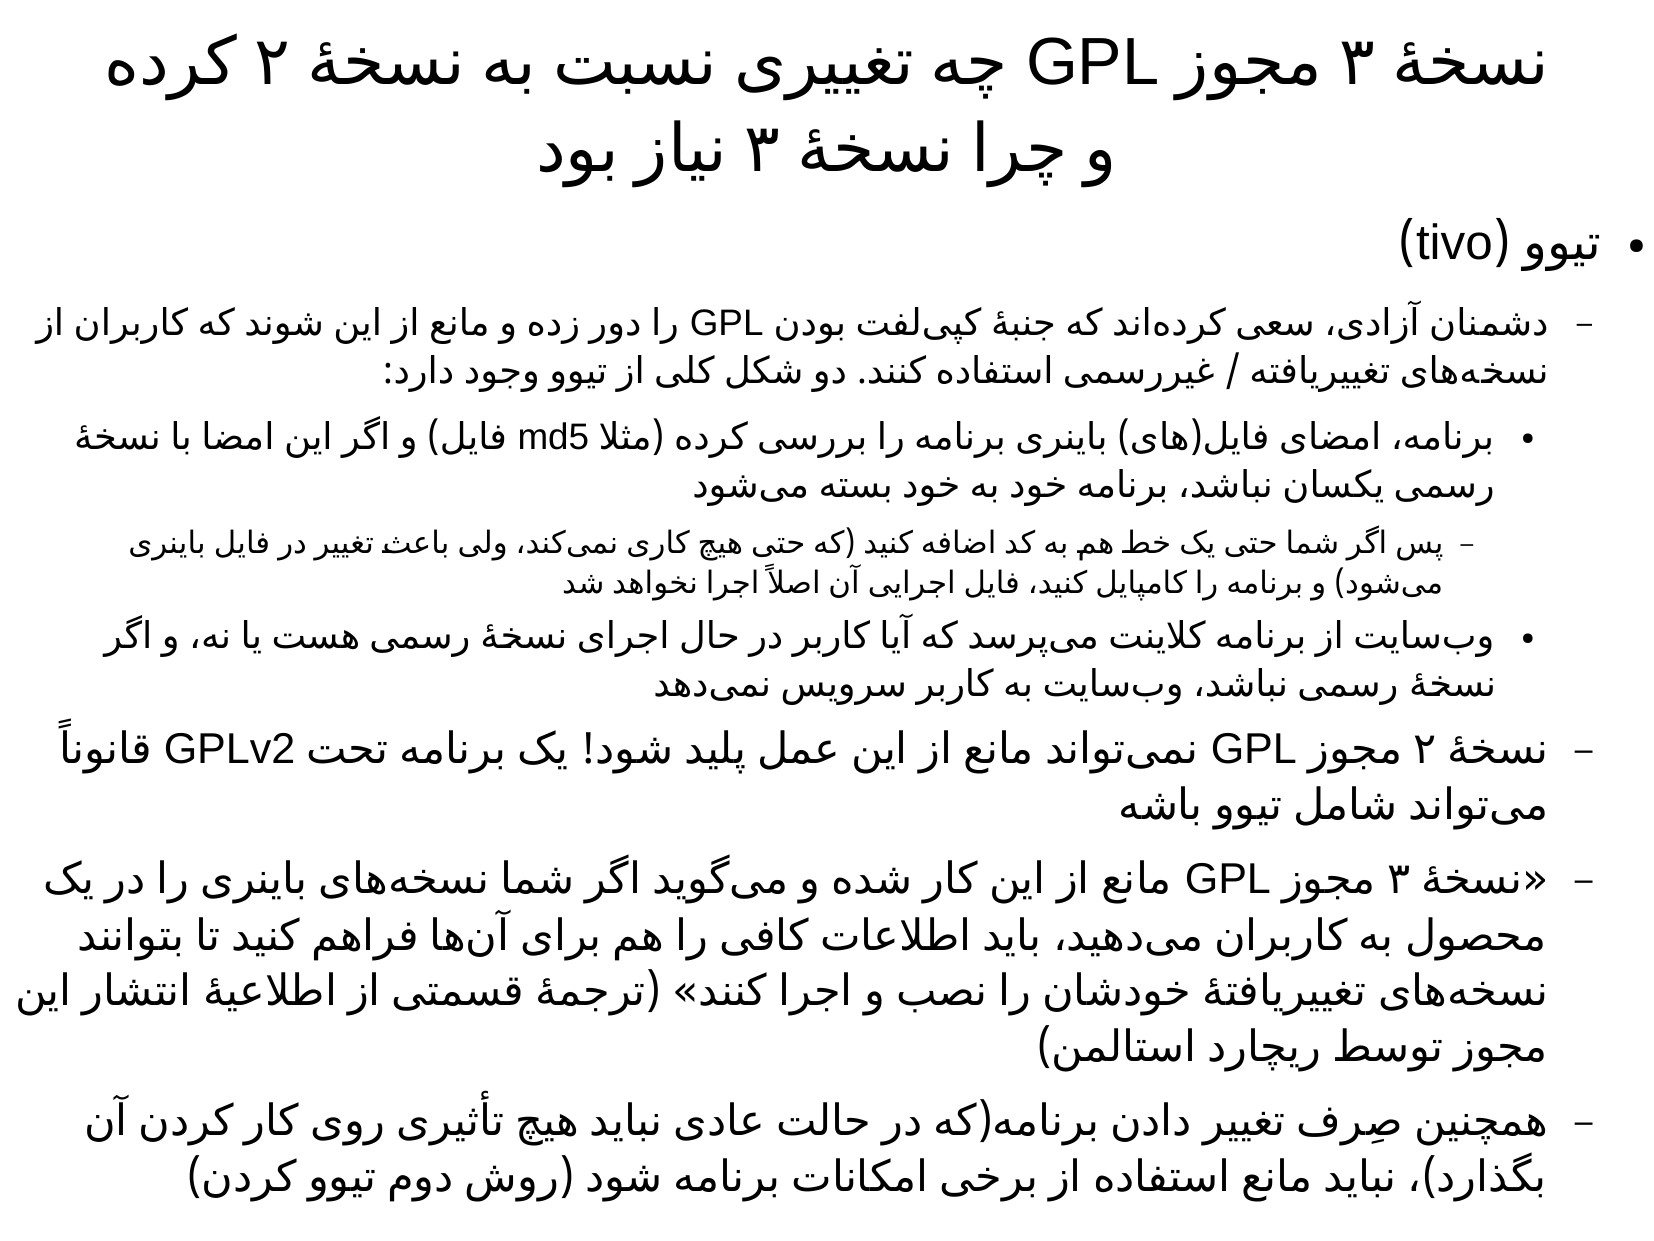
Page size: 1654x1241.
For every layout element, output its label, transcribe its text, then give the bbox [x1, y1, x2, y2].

list تیوو (tivo) دشمنان آزادی، سعی کرده‌اند که جنبهٔ کپی‌لفت بودن GPL را دور زده و مانع از این شوند که کاربران از نسخه‌های تغییریافته / غیررسمی استفاده کنند. دو شکل کلی از تیوو وجود دارد: برنامه، امضای فایل(های) باینری برنامه را بررسی کرده (مثلا md5 فایل) و اگر این امضا با نسخهٔ رسمی یکسان نباشد، برنامه خود به خود بسته می‌شود پس اگر شما حتی یک خط هم به کد اضافه کنید (که حتی هیچ کاری نمی‌کند، ولی باعث تغییر در فایل باینری می‌شود) و برنامه را کامپایل کنید، فایل اجرایی آن اصلاً اجرا نخواهد شد وب‌سایت از برنامه کلاینت می‌پرسد که آیا کاربر در حال اجرای نسخهٔ رسمی هست یا نه، و اگر نسخهٔ رسمی نباشد، وب‌سایت به کاربر سرویس نمی‌دهد نسخهٔ ۲ مجوز GPL نمی‌تواند مانع از این عمل پلید شود! یک برنامه تحت GPLv2 قانوناً می‌تواند شامل تیوو باشه «نسخهٔ ۳ مجوز GPL مانع از این کار شده و می‌گوید اگر شما نسخه‌های باینری را در یک محصول به کاربران می‌دهید، باید اطلاعات کافی را هم برای آن‌ها فراهم کنید تا بتوانند نسخه‌های تغییریافتهٔ خودشان را نصب و اجرا کنند» (ترجمهٔ قسمتی از اطلاعیهٔ انتشار این مجوز توسط ریچارد استالمن) همچنین صِرف تغییر دادن برنامه(که در حالت عادی نباید هیچ تأثیری روی کار کردن آن بگذارد)، نباید مانع استفاده از برخی امکانات برنامه شود (روش دوم تیوو کردن) [15, 215, 1654, 1216]
title نسخهٔ ۳ مجوز GPL چه تغییری نسبت به نسخهٔ ۲ کرده و چرا نسخهٔ ۳ نیاز بود [82, 8, 1571, 215]
